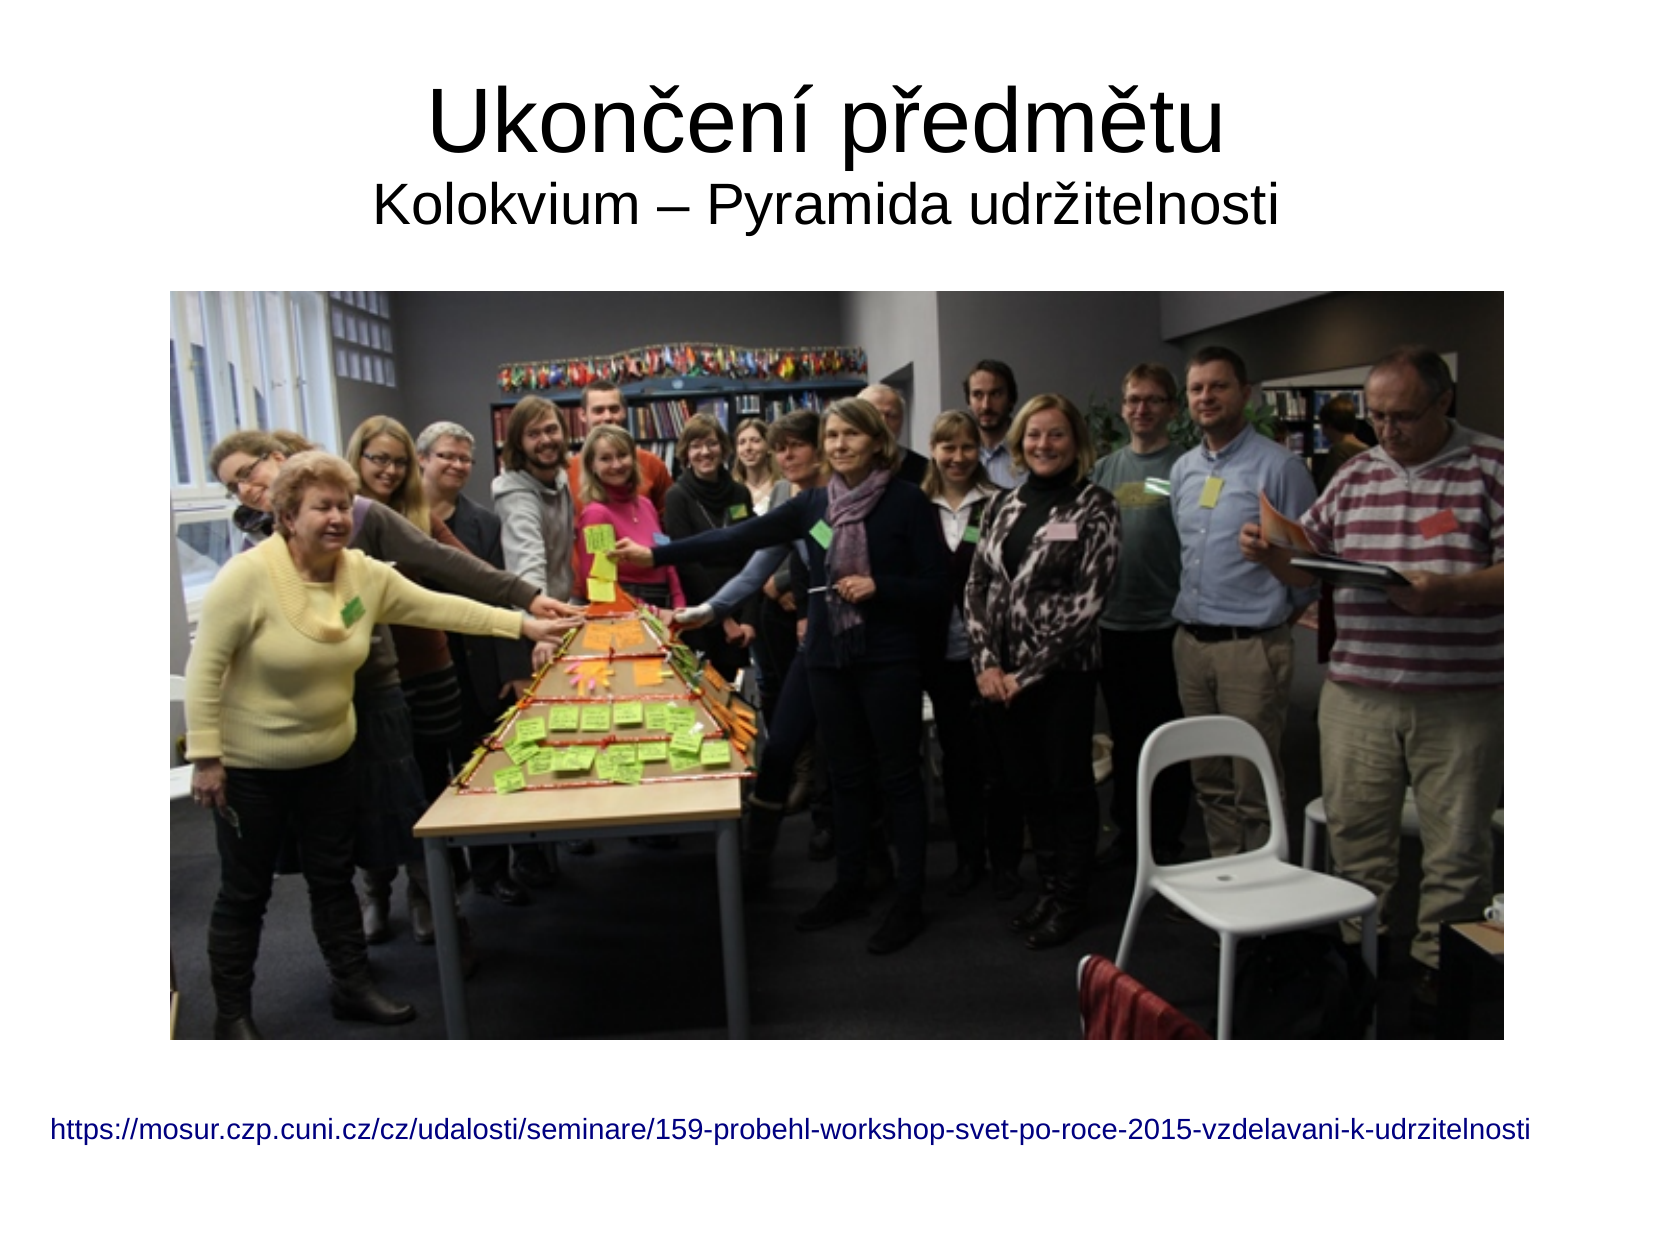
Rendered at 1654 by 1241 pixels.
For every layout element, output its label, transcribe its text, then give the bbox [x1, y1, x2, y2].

title Ukončení předmětu Kolokvium – Pyramida udržitelnosti [82, 49, 1571, 257]
picture [170, 291, 1504, 1040]
text_box https://mosur.czp.cuni.cz/cz/udalosti/seminare/159-probehl-workshop-svet-po-roce-2015-vzdelavani-k-udrzitelnosti [35, 1105, 1642, 1205]
